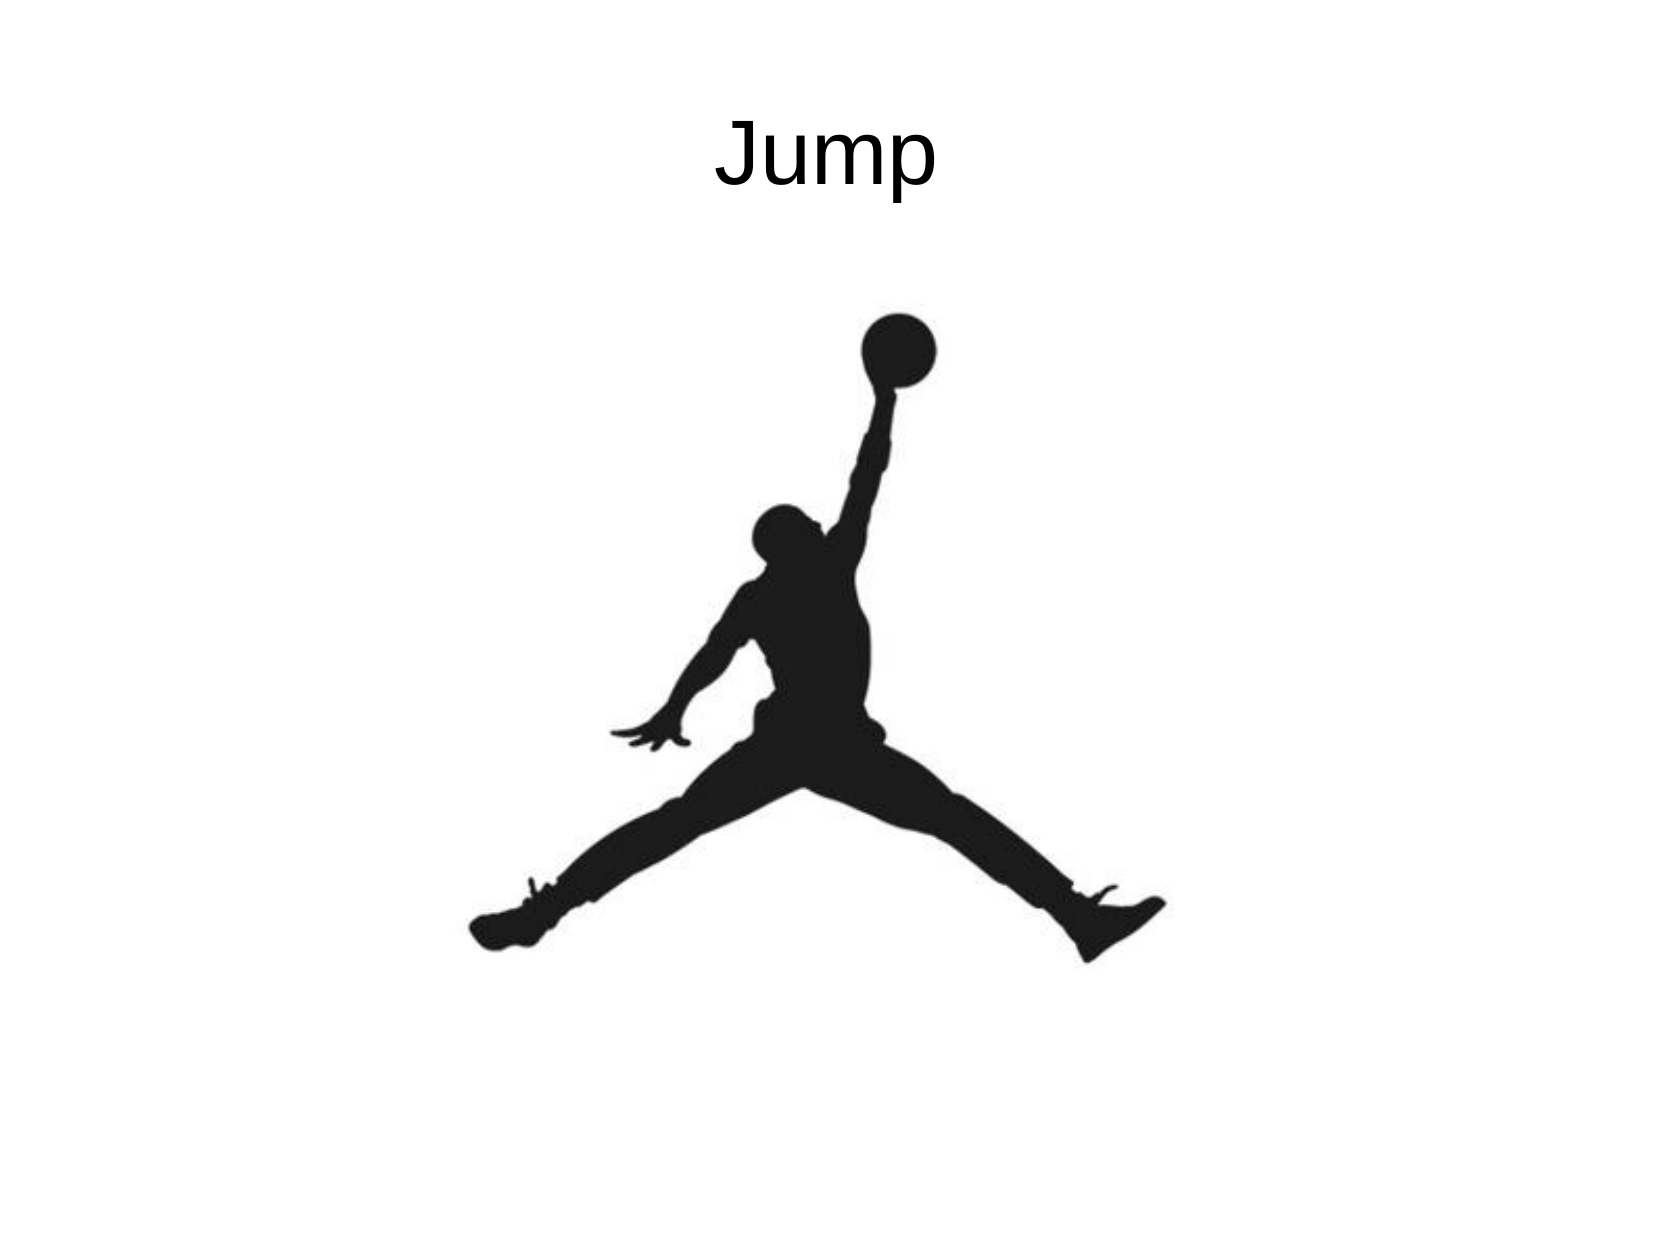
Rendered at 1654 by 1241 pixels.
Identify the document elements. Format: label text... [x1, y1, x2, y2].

picture [406, 252, 1241, 1034]
title Jump [82, 49, 1571, 257]
